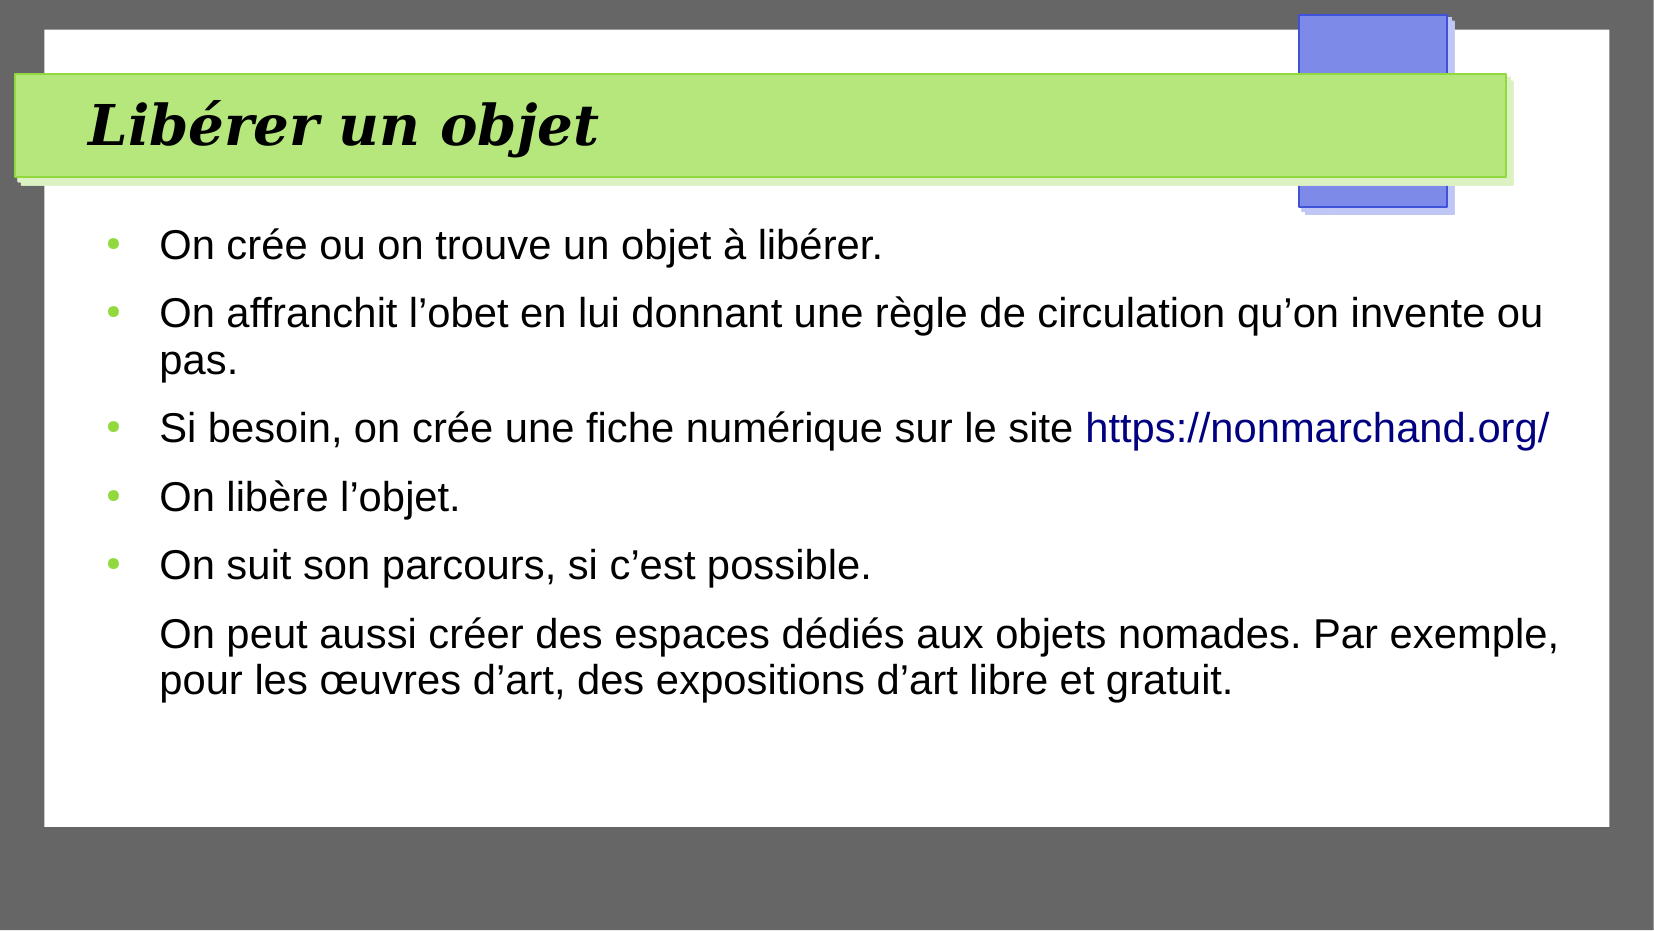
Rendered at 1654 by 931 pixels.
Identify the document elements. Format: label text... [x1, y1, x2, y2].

title Libérer un objet [88, 73, 1506, 178]
list On crée ou on trouve un objet à libérer. On affranchit l’obet en lui donnant une règle de circulation qu’on invente ou pas. Si besoin, on crée une fiche numérique sur le site https://nonmarchand.org/ On libère l’objet. On suit son parcours, si c’est possible. On peut aussi créer des espaces dédiés aux objets nomades. Par exemple, pour les œuvres d’art, des expositions d’art libre et gratuit. [88, 221, 1565, 813]
